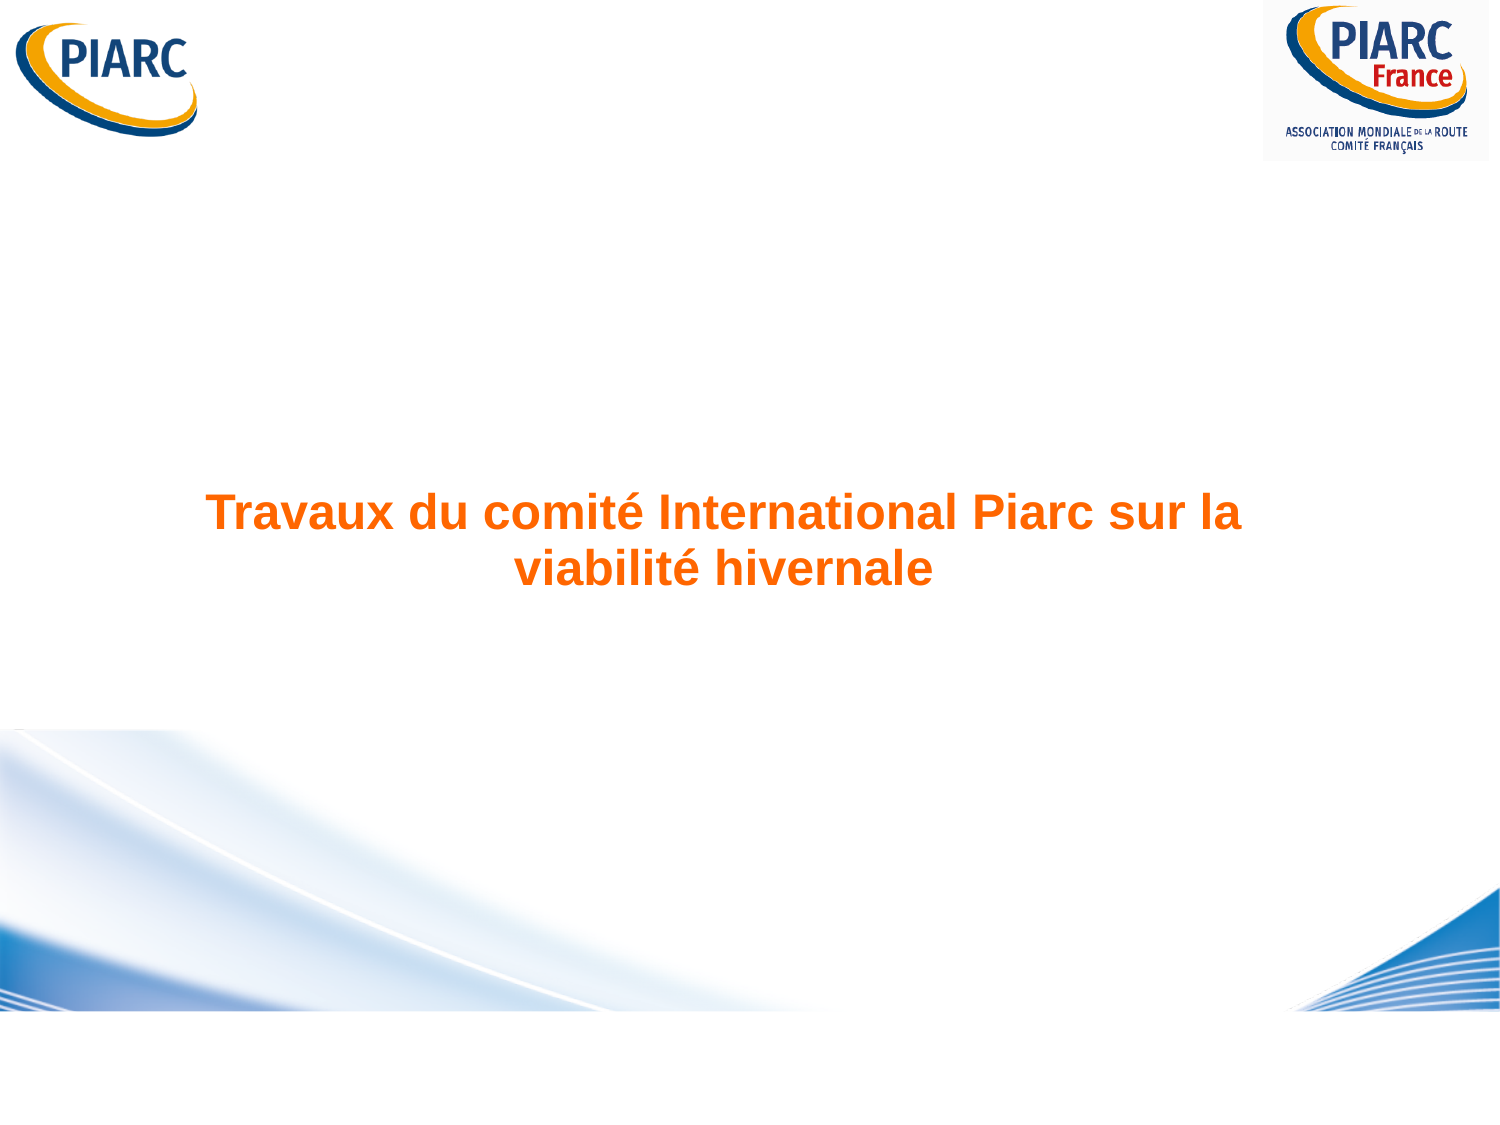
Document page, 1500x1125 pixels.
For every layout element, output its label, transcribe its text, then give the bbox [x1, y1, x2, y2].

picture [1263, 0, 1489, 161]
picture [0, 0, 237, 184]
picture [0, 708, 1500, 1011]
text_box Travaux du comité International Piarc sur la viabilité hivernale [195, 413, 1252, 766]
